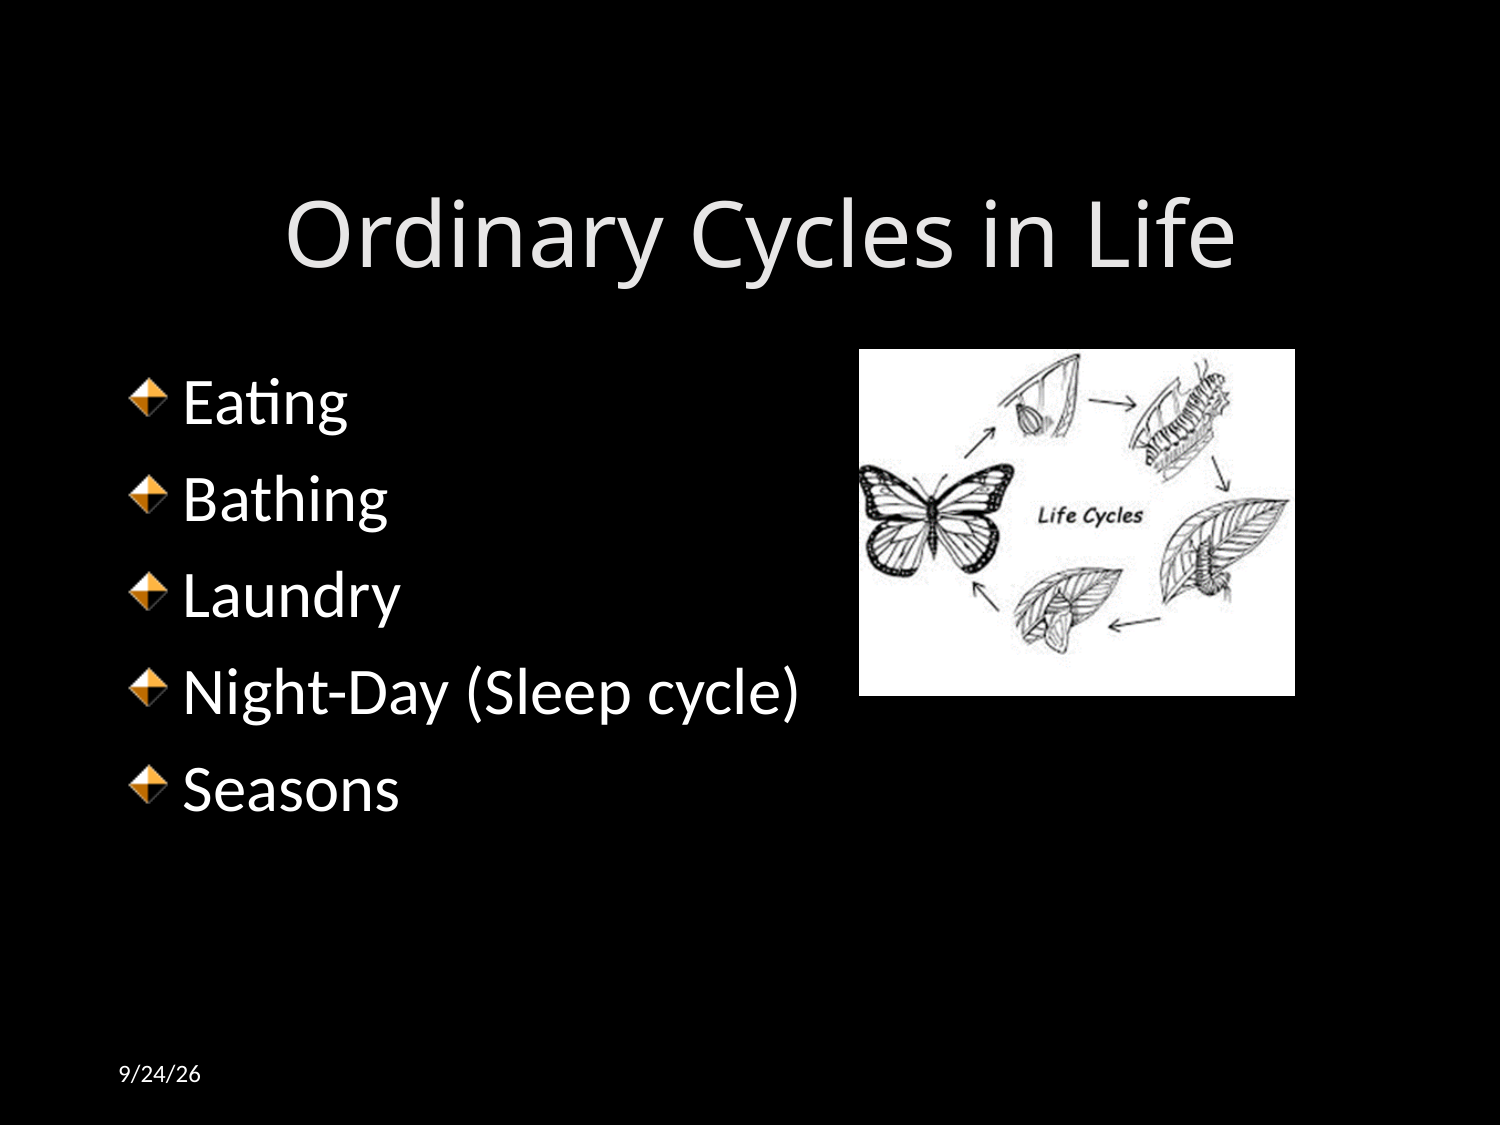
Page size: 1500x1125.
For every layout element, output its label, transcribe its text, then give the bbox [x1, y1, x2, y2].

title Ordinary Cycles in Life [112, 137, 1388, 325]
list Eating Bathing Laundry Night-Day (Sleep cycle) Seasons [112, 350, 1388, 1026]
picture [859, 350, 1295, 696]
text_box 6/5/2017 [103, 1042, 441, 1103]
